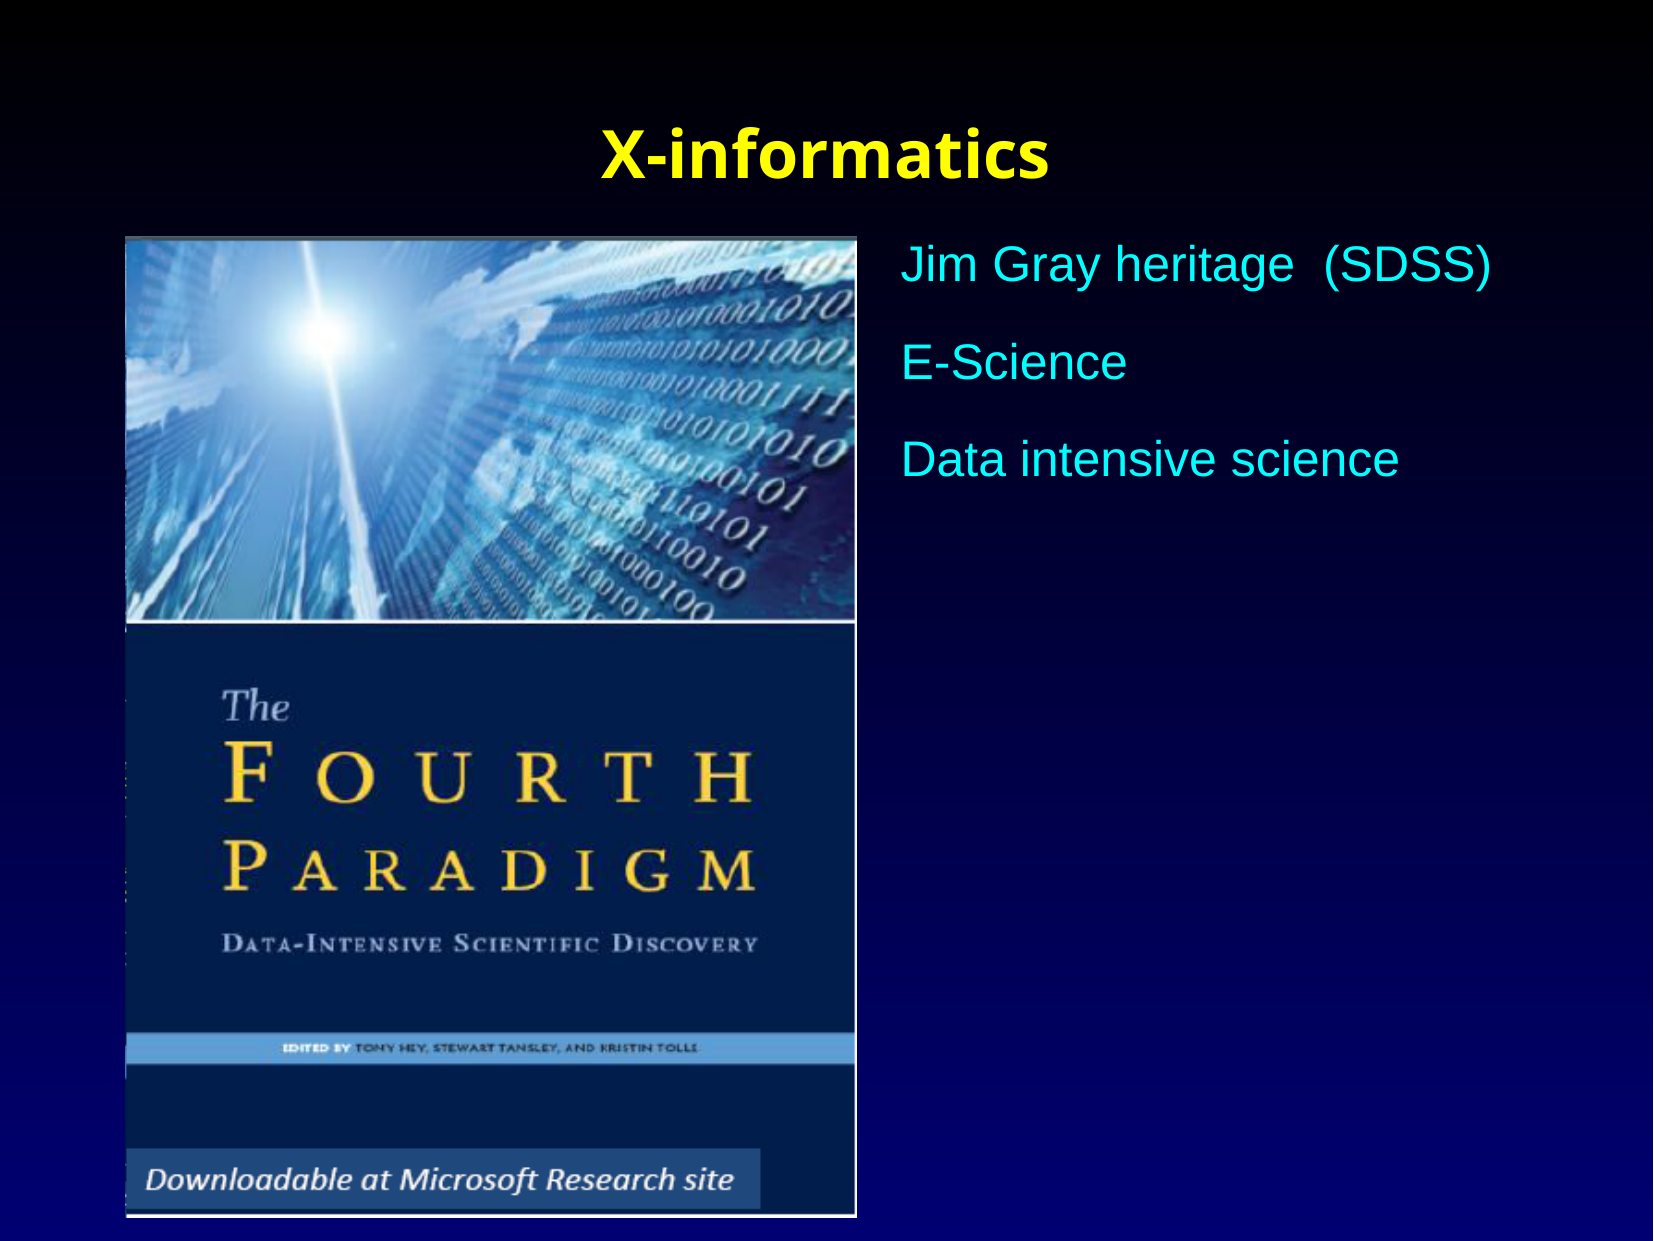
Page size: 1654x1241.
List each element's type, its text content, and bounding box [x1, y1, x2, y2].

text_box Jim Gray heritage (SDSS) E-Science Data intensive science [885, 228, 1565, 650]
picture [125, 236, 857, 1218]
title X-informatics [82, 49, 1571, 257]
